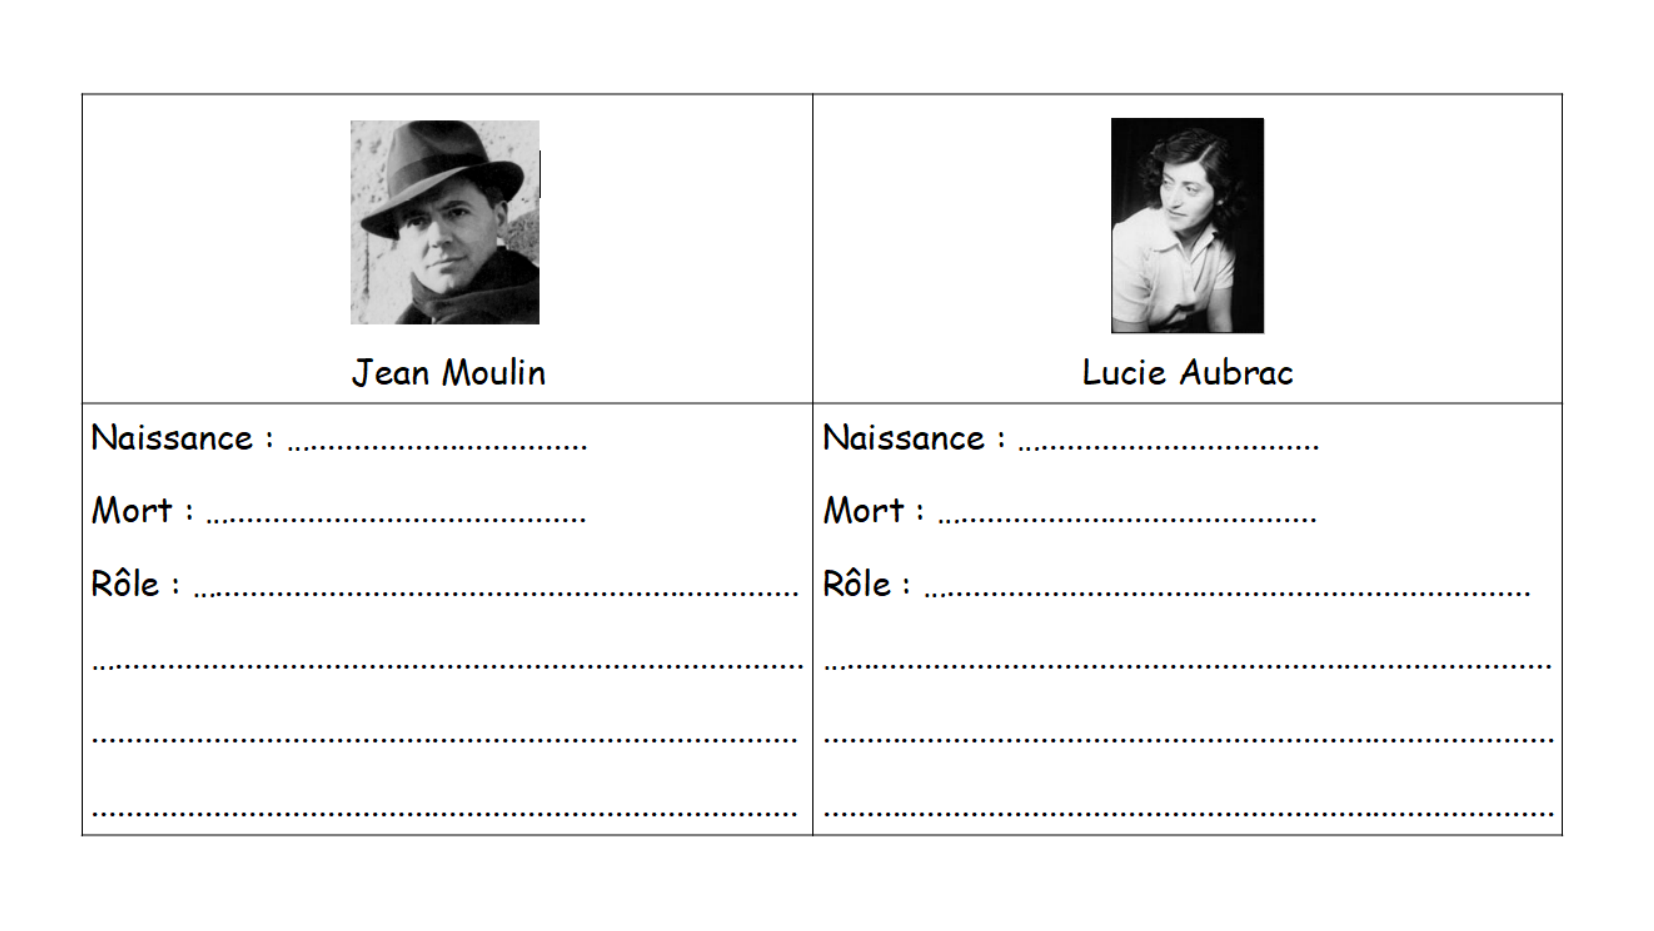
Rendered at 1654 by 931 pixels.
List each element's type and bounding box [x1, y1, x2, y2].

picture [73, 83, 1583, 849]
